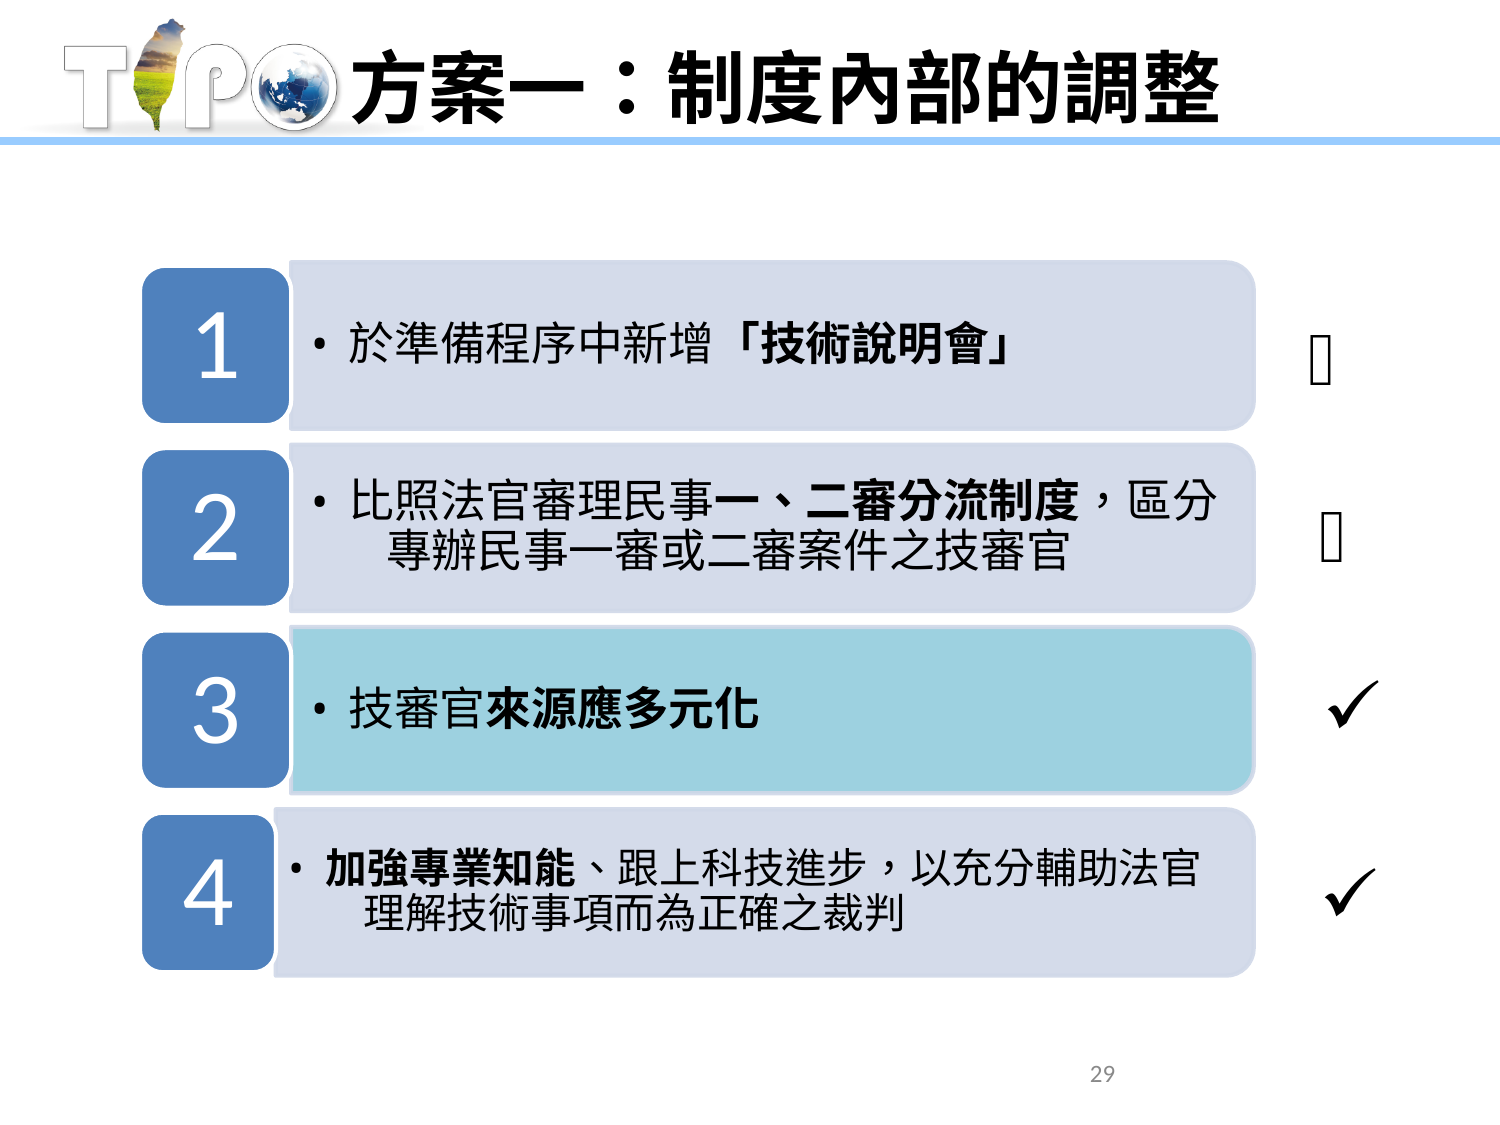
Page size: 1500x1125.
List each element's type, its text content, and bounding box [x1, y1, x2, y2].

title 方案一：制度內部的調整 [183, 30, 1388, 138]
text_box  [1304, 479, 1412, 586]
text_box 比照法官審理民事一、二審分流制度，區分專辦民事一審或二審案件之技審官 [291, 444, 1254, 612]
text_box 3 [139, 630, 292, 790]
text_box  [1304, 843, 1412, 950]
text_box 4 [139, 812, 276, 973]
text_box 於準備程序中新增「技術說明會」 [291, 262, 1254, 429]
text_box 技審官來源應多元化 [291, 626, 1254, 794]
text_box  [1293, 302, 1400, 409]
text_box 2 [139, 448, 292, 608]
text_box 1 [139, 265, 292, 426]
text_box 加強專業知能、跟上科技進步，以充分輔助法官理解技術事項而為正確之裁判 [275, 809, 1254, 976]
text_box 28 [1074, 1042, 1426, 1103]
text_box  [1307, 656, 1414, 763]
list [75, 262, 1426, 1005]
